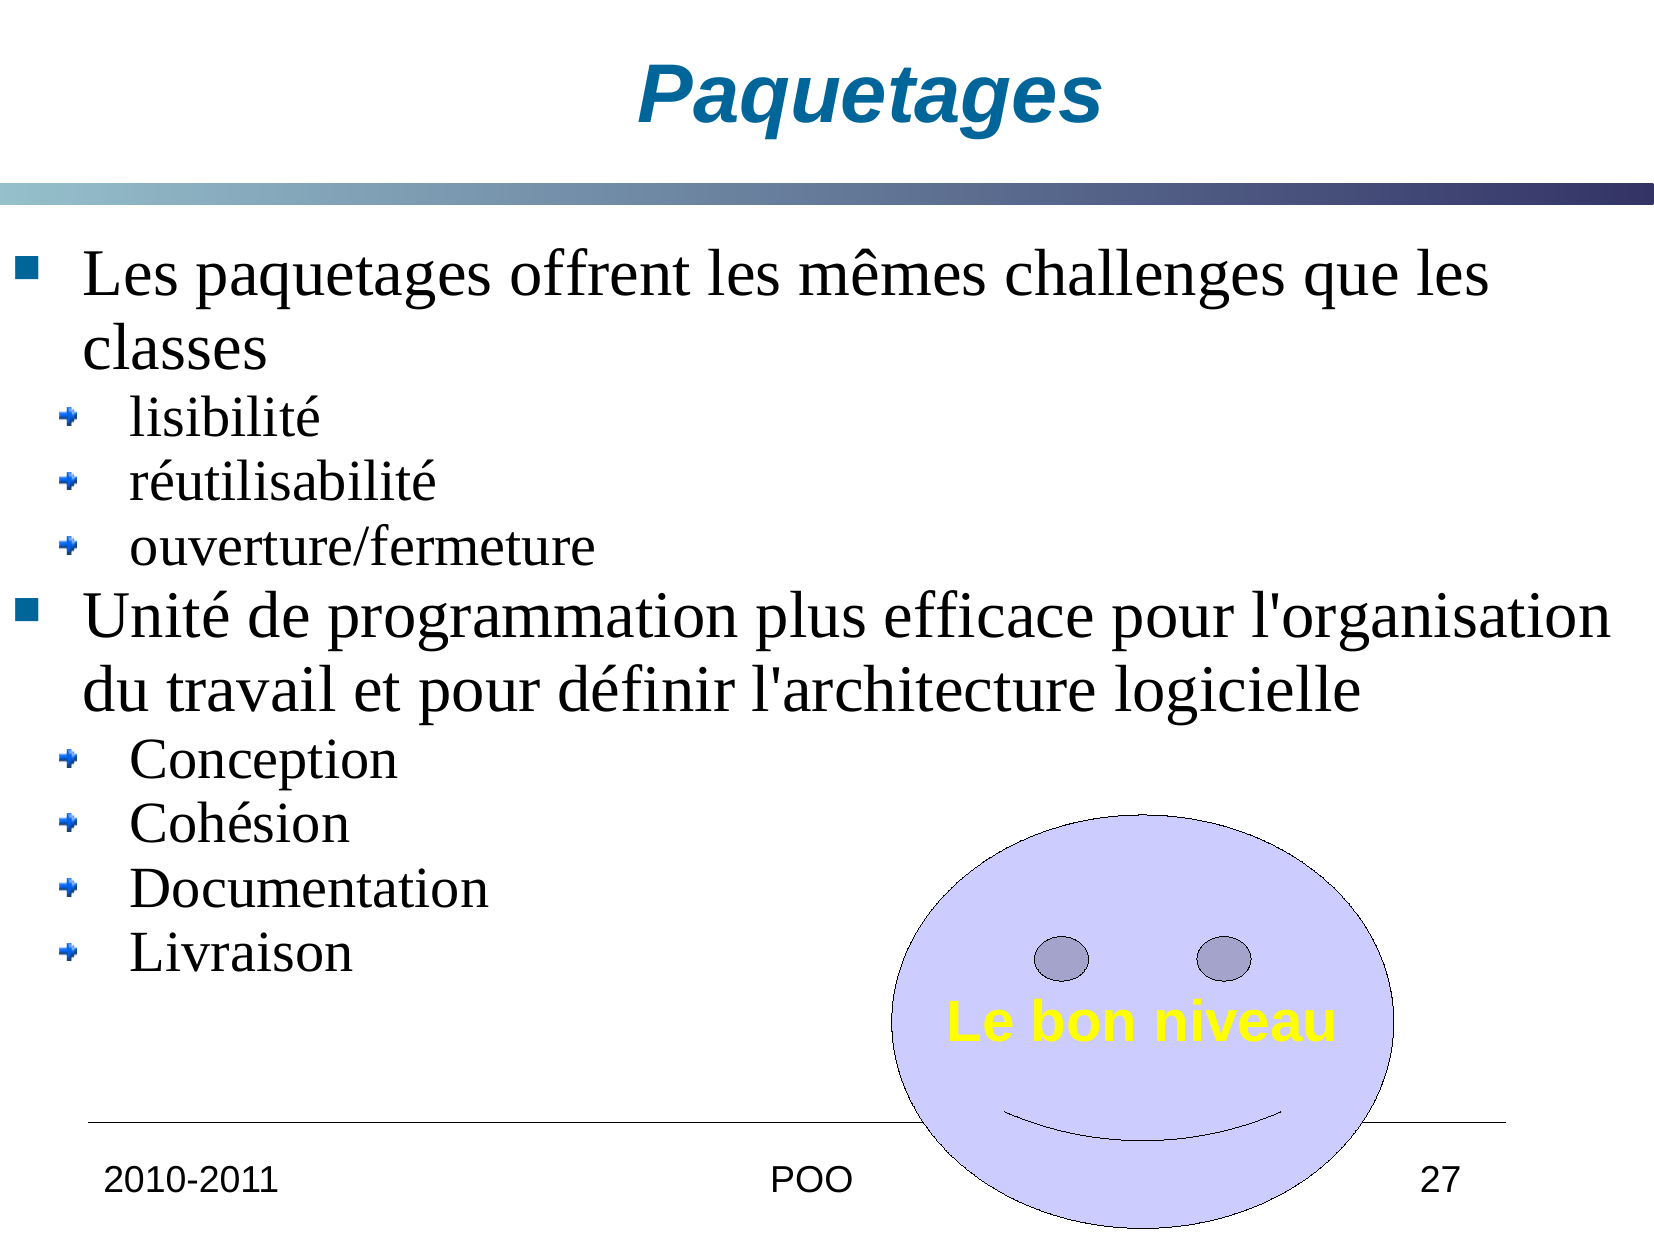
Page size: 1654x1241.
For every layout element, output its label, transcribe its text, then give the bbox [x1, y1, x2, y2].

list Les paquetages offrent les mêmes challenges que les classes lisibilité réutilisabilité ouverture/fermeture Unité de programmation plus efficace pour l'organisation du travail et pour définir l'architecture logicielle Conception Cohésion Documentation Livraison [0, 236, 1624, 1154]
title Paquetages [236, 9, 1506, 178]
text_box Le bon niveau [891, 814, 1394, 1229]
